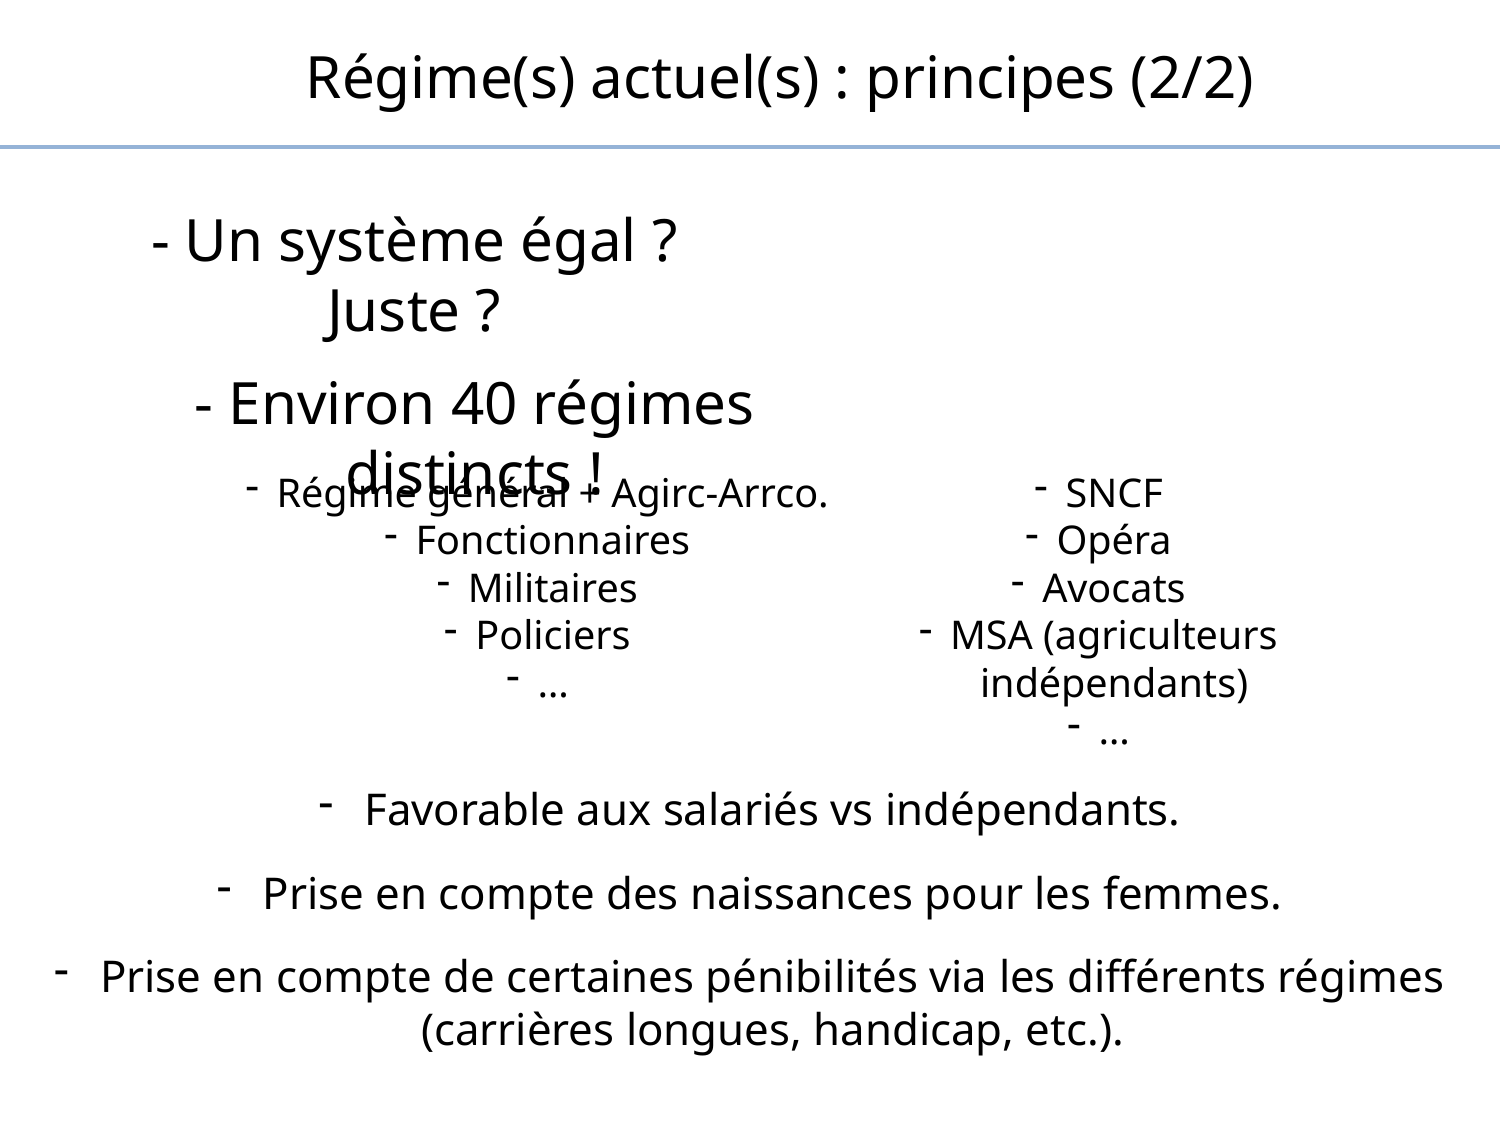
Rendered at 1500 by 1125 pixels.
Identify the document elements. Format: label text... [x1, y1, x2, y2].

text_box - Un système égal ? Juste ? [50, 195, 779, 351]
text_box Régime général + Agirc-Arrco. Fonctionnaires Militaires Policiers … [44, 460, 809, 713]
text_box Régime(s) actuel(s) : principes (2/2) [172, 32, 1403, 118]
text_box - Environ 40 régimes distincts ! [89, 358, 861, 460]
text_box Favorable aux salariés vs indépendants. Prise en compte des naissances pour les femmes. Prise en compte de certaines pénibilités via les différents régimes (carrières longues, handicap, etc.). [45, 774, 1455, 1062]
text_box SNCF Opéra Avocats MSA (agriculteurs indépendants) … [809, 460, 1388, 760]
